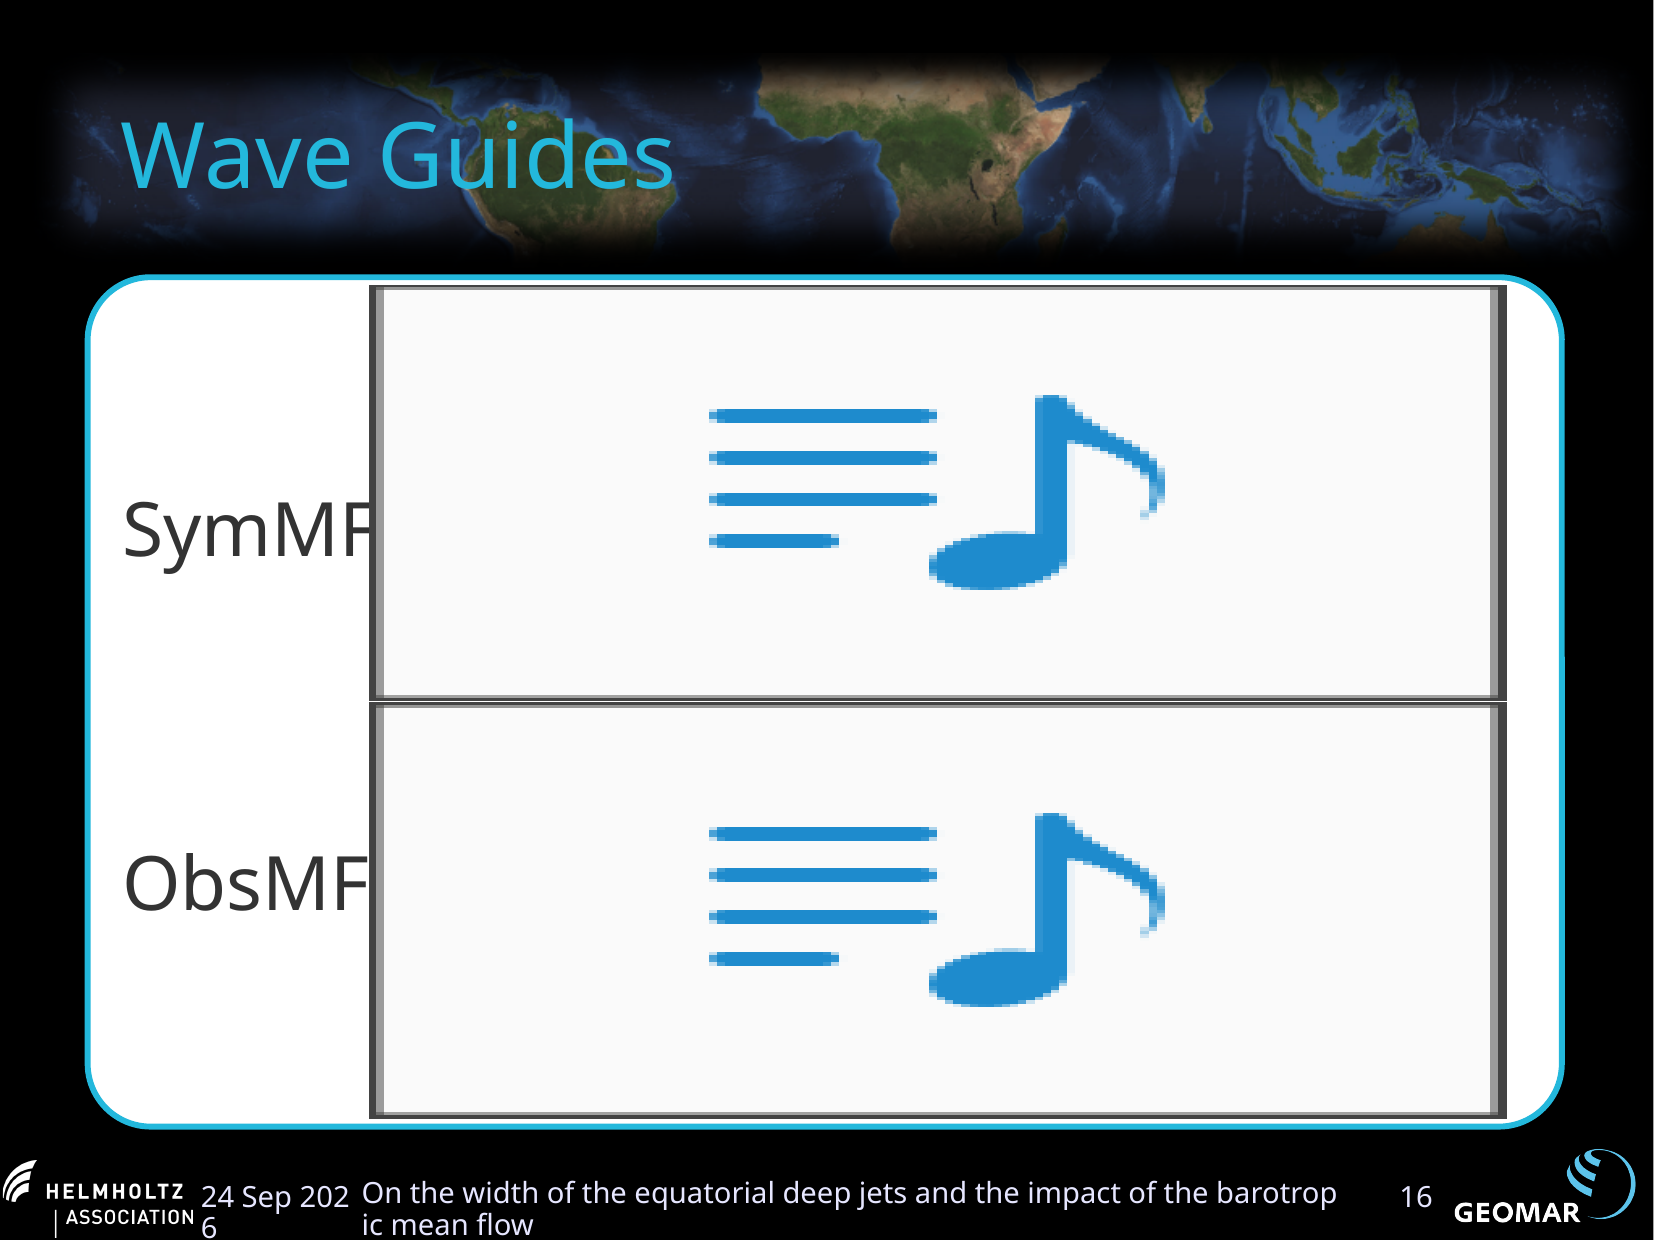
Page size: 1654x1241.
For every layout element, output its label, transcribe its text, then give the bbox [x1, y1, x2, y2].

text_box ObsMF [107, 823, 347, 931]
picture [1434, 1128, 1654, 1241]
picture [9, 53, 1654, 284]
text_box [87, 277, 1562, 1127]
title Wave Guides [120, 49, 1571, 257]
text_box SymMF [107, 468, 360, 577]
picture [2, 1160, 193, 1238]
